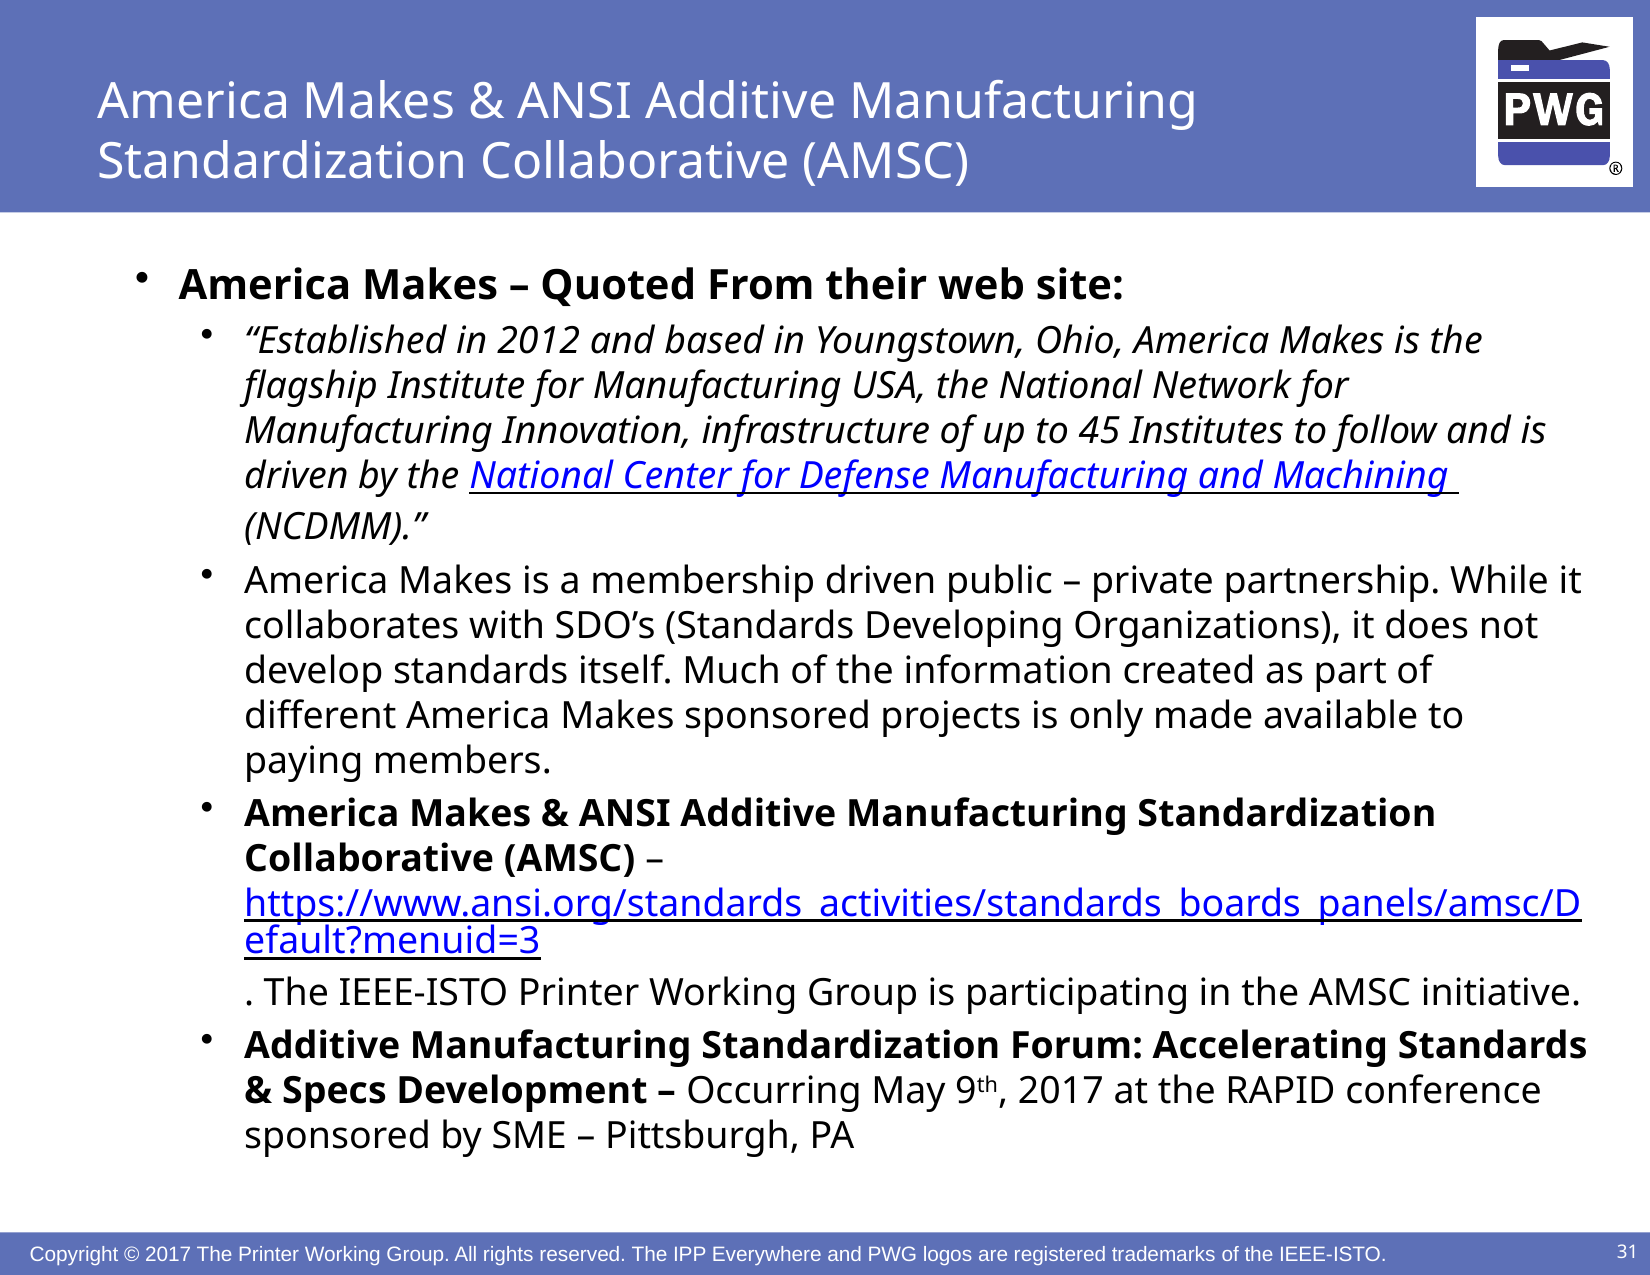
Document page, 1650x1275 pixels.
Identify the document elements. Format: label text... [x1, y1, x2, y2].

list America Makes – Quoted From their web site: “Established in 2012 and based in Youngstown, Ohio, America Makes is the flagship Institute for Manufacturing USA, the National Network for Manufacturing Innovation, infrastructure of up to 45 Institutes to follow and is driven by the National Center for Defense Manufacturing and Machining (NCDMM).” America Makes is a membership driven public – private partnership. While it collaborates with SDO’s (Standards Developing Organizations), it does not develop standards itself. Much of the information created as part of different America Makes sponsored projects is only made available to paying members. America Makes & ANSI Additive Manufacturing Standardization Collaborative (AMSC) – https://www.ansi.org/standards_activities/standards_boards_panels/amsc/Default?menuid=3. The IEEE-ISTO Printer Working Group is participating in the AMSC initiative. Additive Manufacturing Standardization Forum: Accelerating Standards & Specs Development – Occurring May 9th, 2017 at the RAPID conference sponsored by SME – Pittsburgh, PA [120, 249, 1606, 1228]
title America Makes & ANSI Additive Manufacturing Standardization Collaborative (AMSC) [82, 8, 1449, 198]
